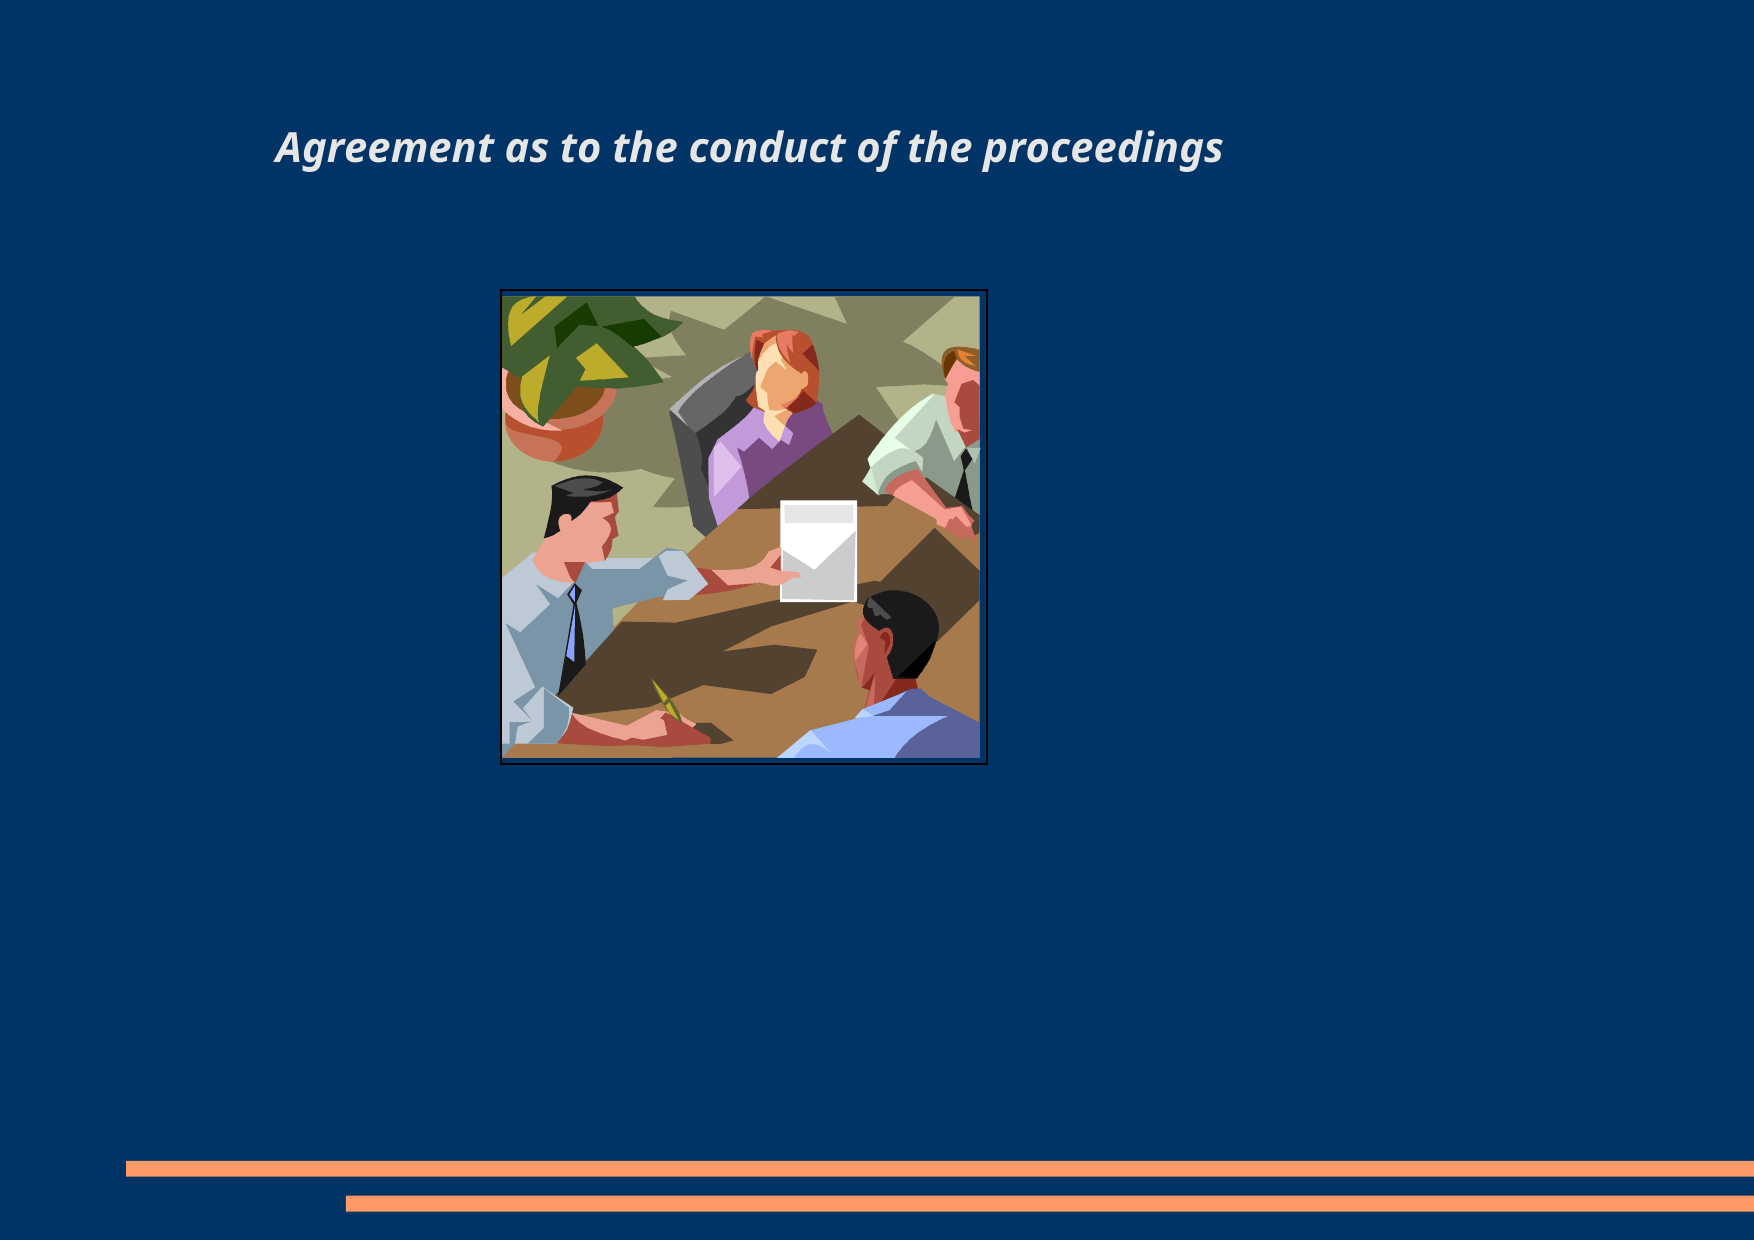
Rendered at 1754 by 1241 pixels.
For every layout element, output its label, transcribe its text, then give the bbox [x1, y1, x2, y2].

picture [501, 290, 987, 764]
list Agreement as to the conduct of the proceedings [75, 42, 1426, 1005]
